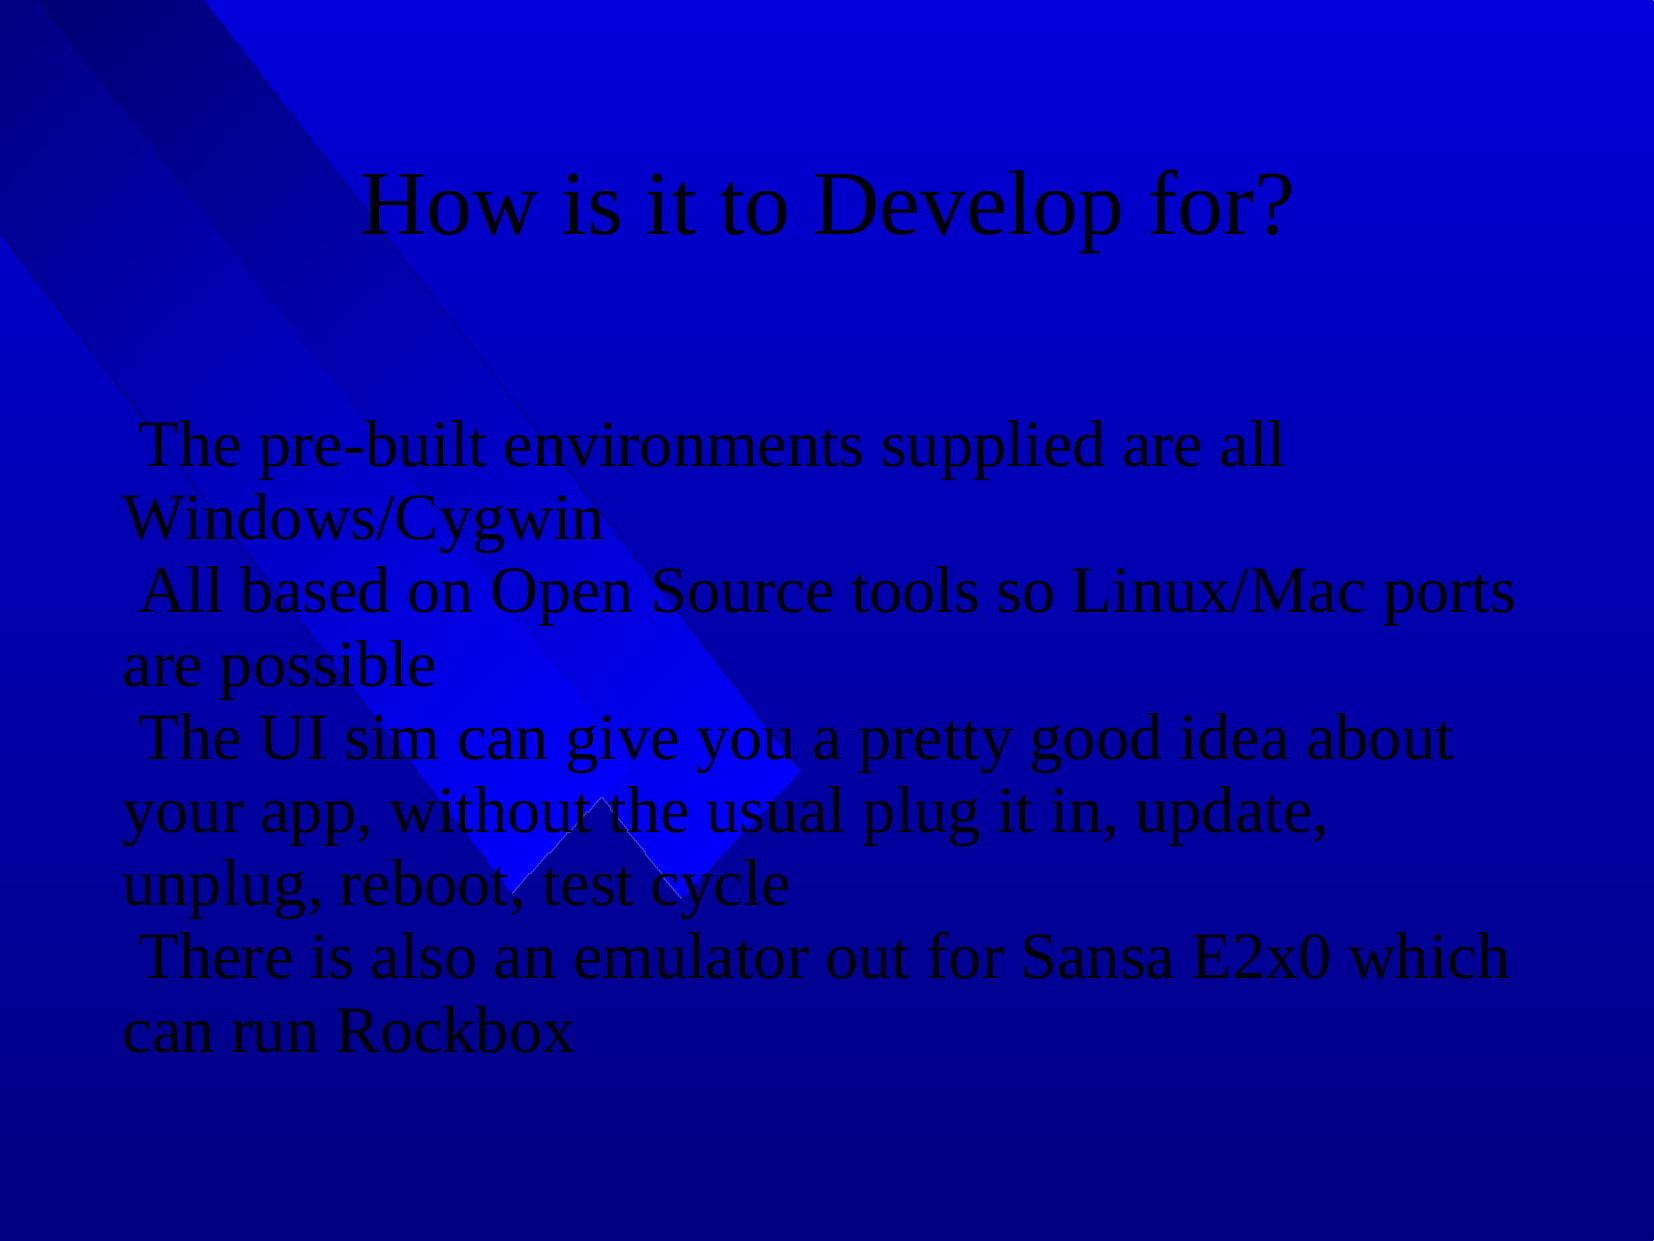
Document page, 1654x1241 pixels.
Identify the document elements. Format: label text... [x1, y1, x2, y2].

subtitle The pre-built environments supplied are all Windows/Cygwin All based on Open Source tools so Linux/Mac ports are possible The UI sim can give you a pretty good idea about your app, without the usual plug it in, update, unplug, reboot, test cycle There is also an emulator out for Sansa E2x0 which can run Rockbox [122, 346, 1535, 1128]
title How is it to Develop for? [122, 99, 1535, 307]
